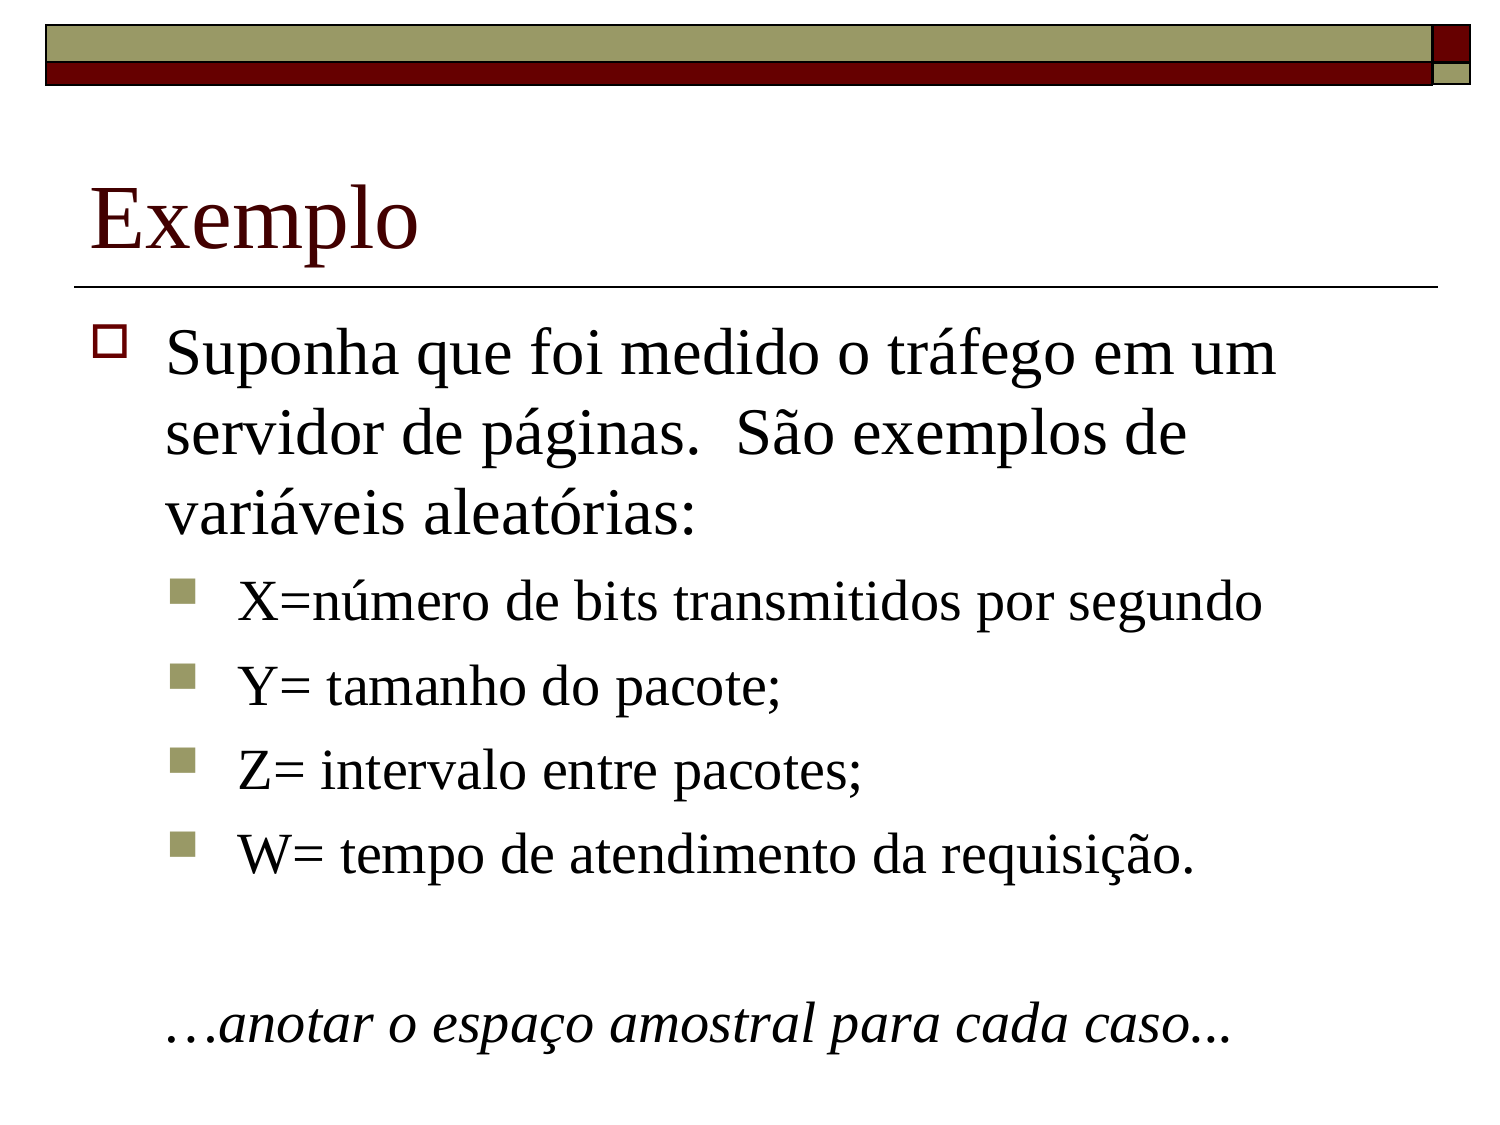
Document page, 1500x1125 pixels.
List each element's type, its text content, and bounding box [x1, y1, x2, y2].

list Suponha que foi medido o tráfego em um servidor de páginas. São exemplos de variáveis aleatórias: X=número de bits transmitidos por segundo Y= tamanho do pacote; Z= intervalo entre pacotes; W= tempo de atendimento da requisição. …anotar o espaço amostral para cada caso... [75, 299, 1426, 1125]
title Exemplo [75, 87, 1426, 275]
